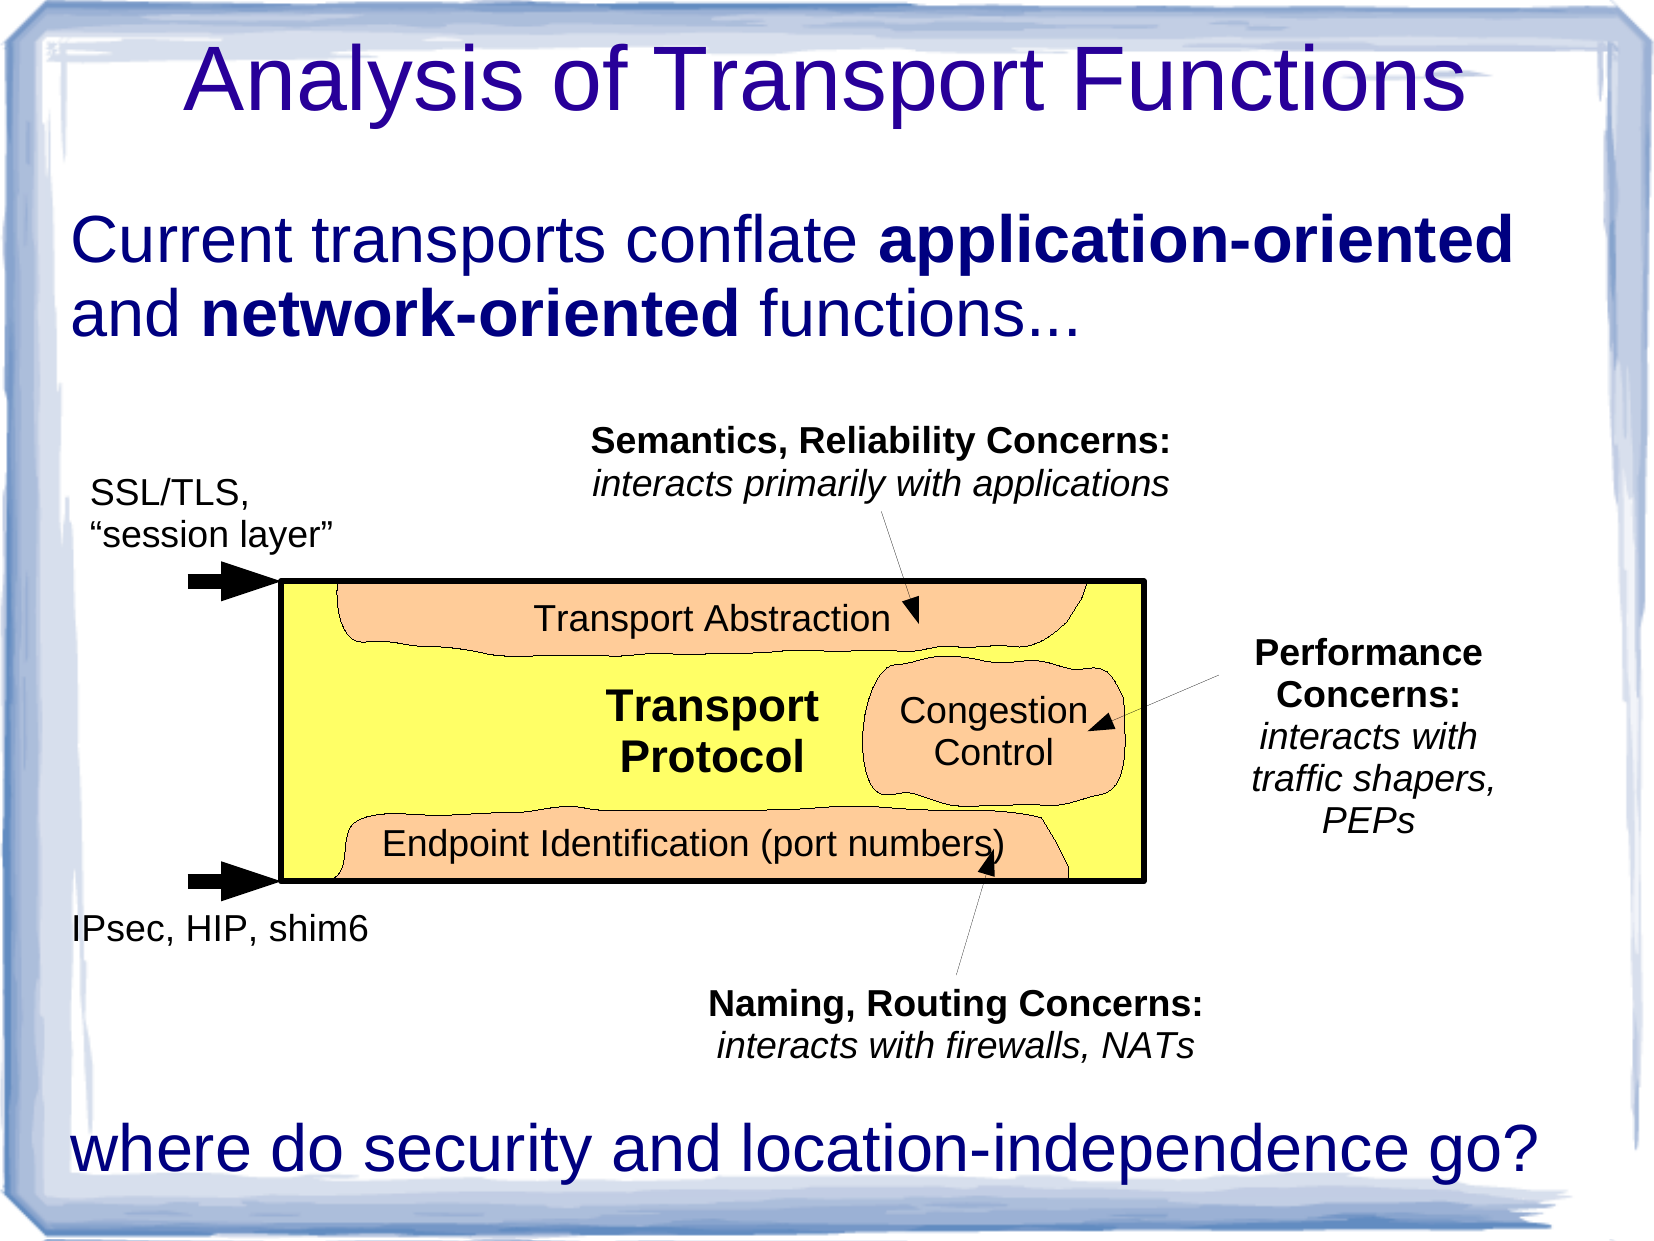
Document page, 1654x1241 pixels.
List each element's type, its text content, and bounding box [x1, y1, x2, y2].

text_box Endpoint Identification (port numbers) [333, 806, 1069, 878]
text_box Naming, Routing Concerns: interacts with firewalls, NATs [618, 975, 1294, 1074]
picture [0, 0, 1654, 1241]
text_box IPsec, HIP, shim6 [56, 900, 413, 957]
text_box Transport Protocol [284, 584, 1141, 878]
text_box Semantics, Reliability Concerns: interacts primarily with applications [468, 412, 1294, 512]
text_box Transport Abstraction [336, 584, 1087, 657]
text_box Performance Concerns: interacts with traffic shapers, PEPs [1181, 623, 1557, 849]
title Analysis of Transport Functions [82, 8, 1571, 151]
list Current transports conflate application-oriented and network-oriented functions... where do security and location-independence go? [70, 201, 1601, 1184]
text_box Congestion Control [862, 656, 1126, 807]
text_box SSL/TLS, “session layer” [75, 463, 376, 563]
